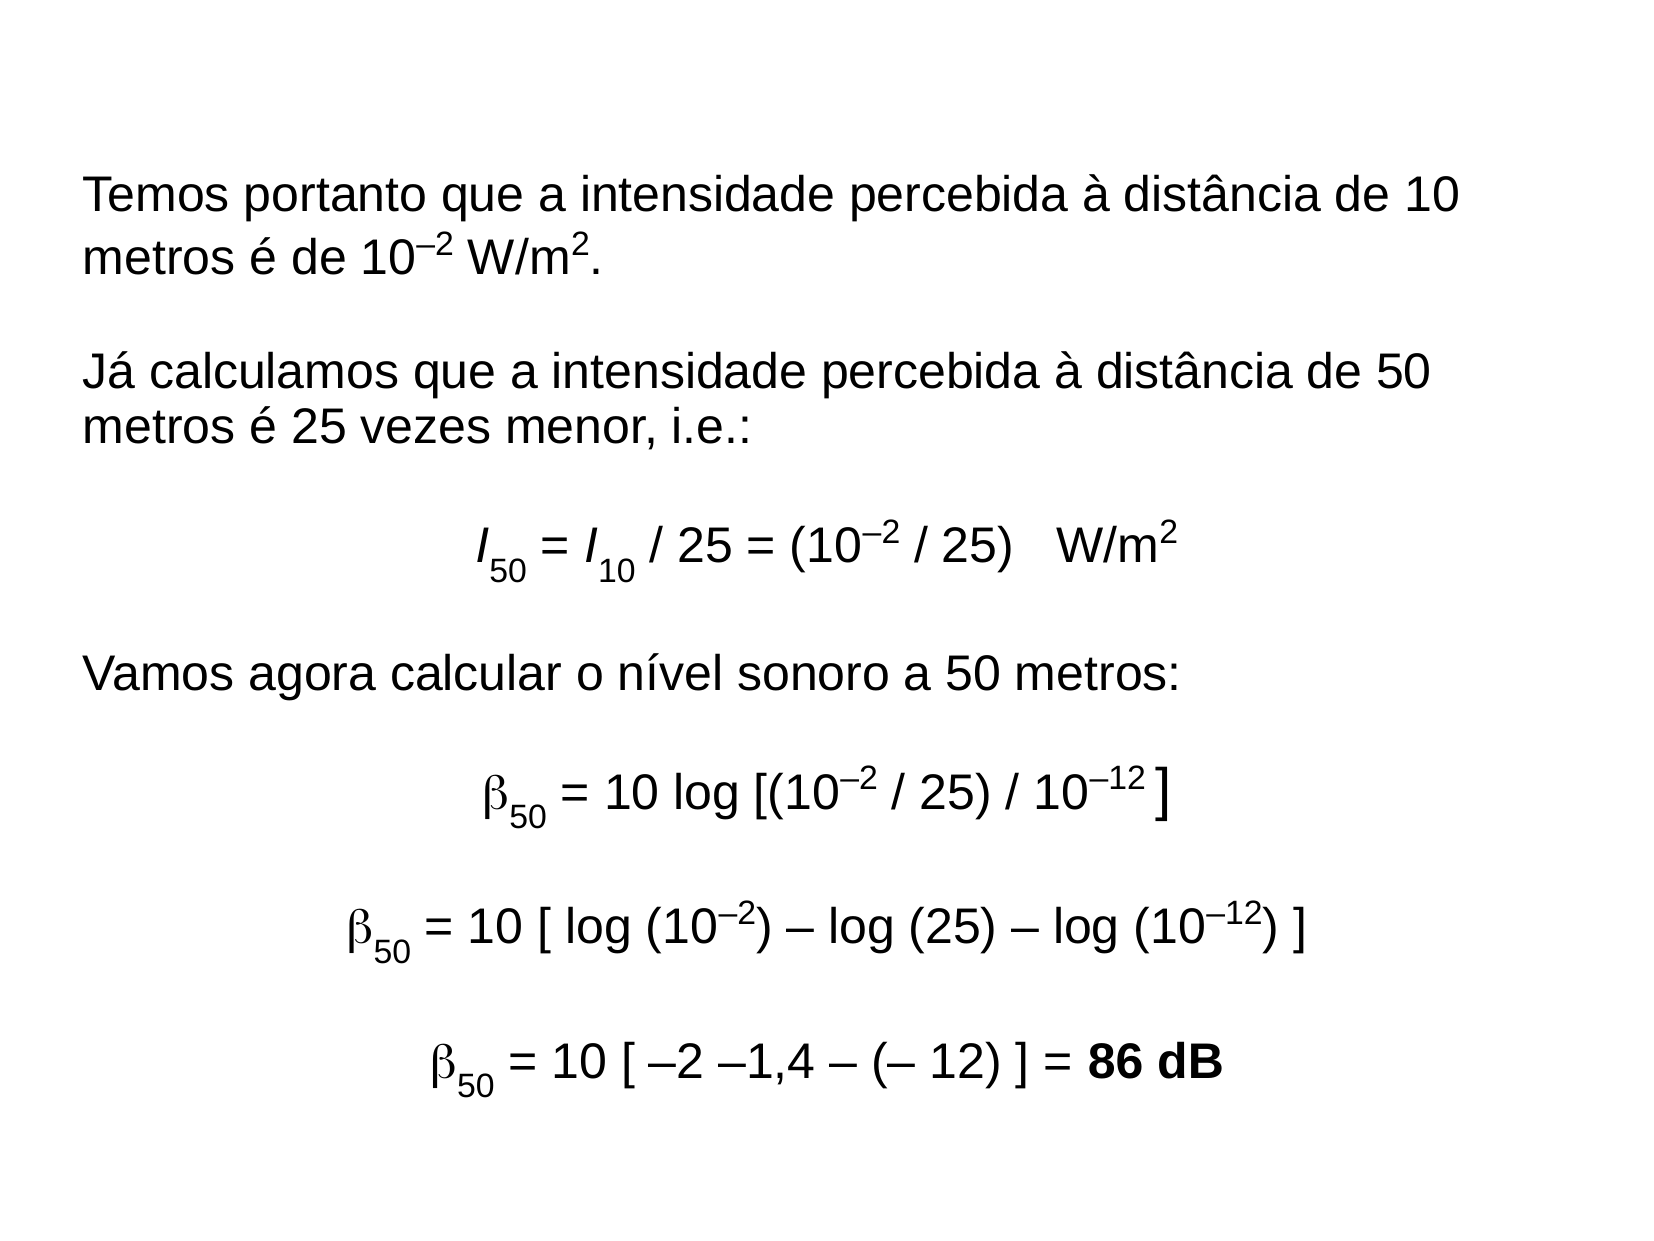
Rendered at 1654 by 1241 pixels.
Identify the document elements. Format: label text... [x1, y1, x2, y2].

subtitle Temos portanto que a intensidade percebida à distância de 10 metros é de 10–2 W/m2. Já calculamos que a intensidade percebida à distância de 50 metros é 25 vezes menor, i.e.: I50 = I10 / 25 = (10–2 / 25) W/m2 Vamos agora calcular o nível sonoro a 50 metros: b50 = 10 log [(10–2 / 25) / 10–12 ] b50 = 10 [ log (10–2) – log (25) – log (10–12) ] b50 = 10 [ –2 –1,4 – (– 12) ] = 86 dB [82, 155, 1571, 1116]
